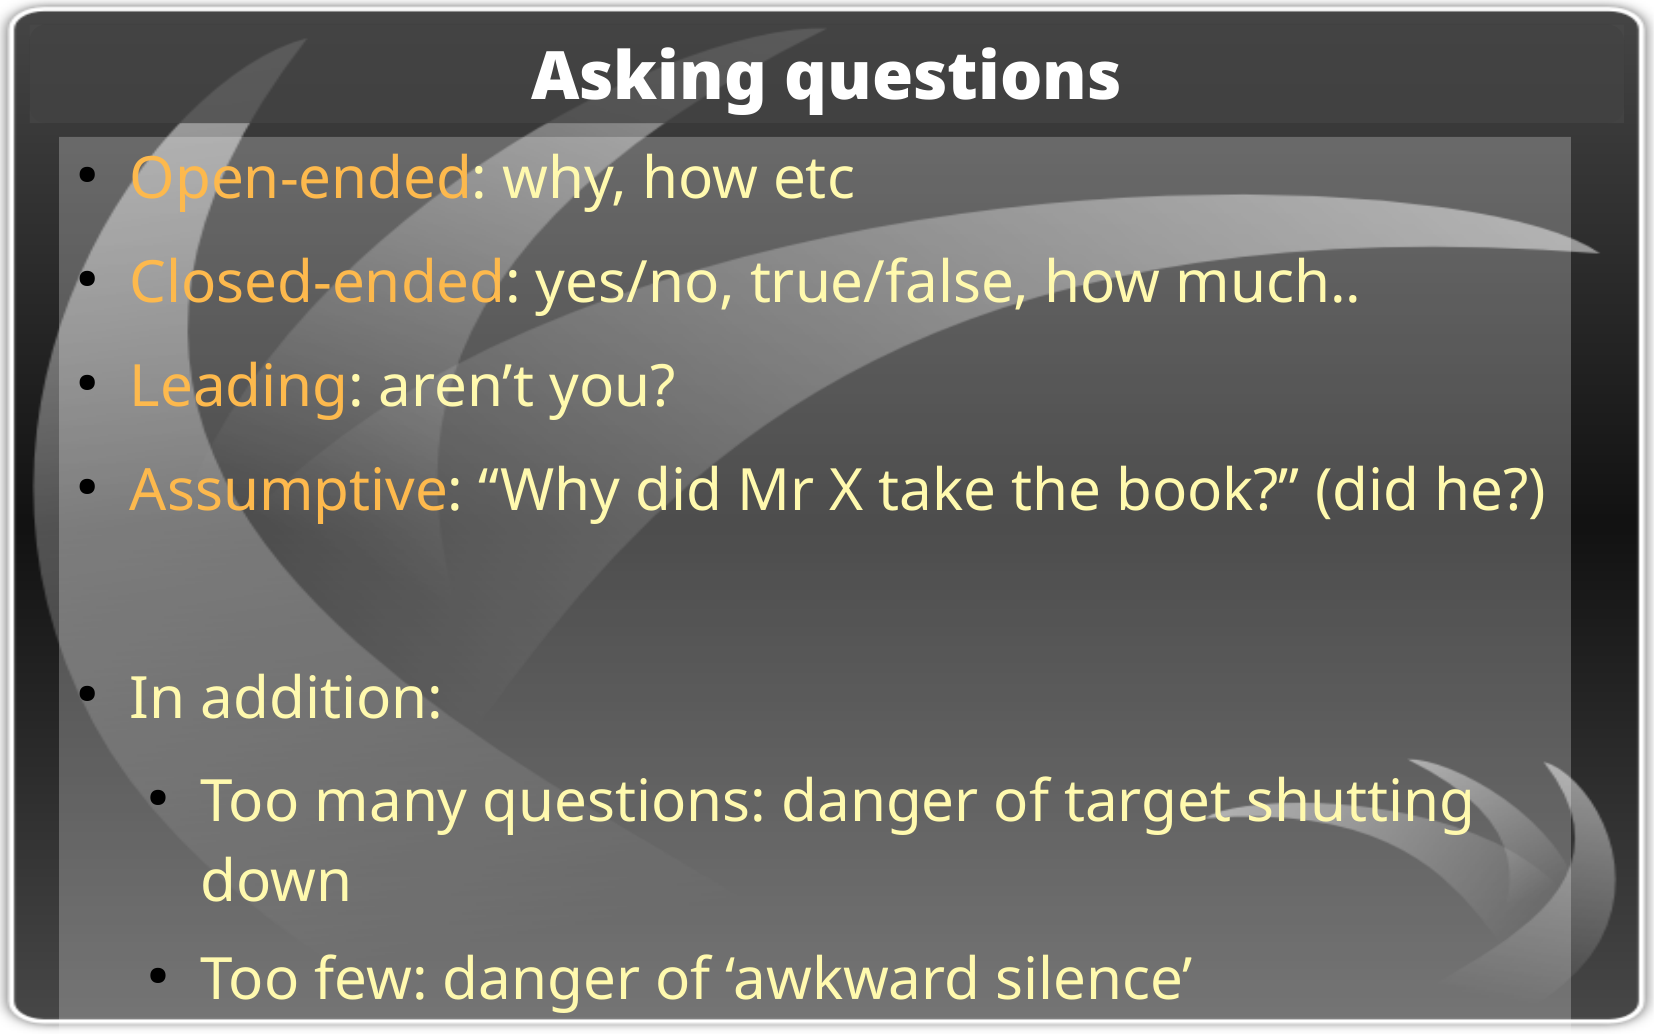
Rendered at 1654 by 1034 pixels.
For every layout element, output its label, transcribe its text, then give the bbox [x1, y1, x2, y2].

list Open-ended: why, how etc Closed-ended: yes/no, true/false, how much.. Leading: aren’t you? Assumptive: “Why did Mr X take the book?” (did he?) In addition: Too many questions: danger of target shutting down Too few: danger of ‘awkward silence’ One question at a time! [59, 136, 1571, 1015]
picture [0, 0, 1654, 1034]
title Asking questions [29, 24, 1625, 124]
